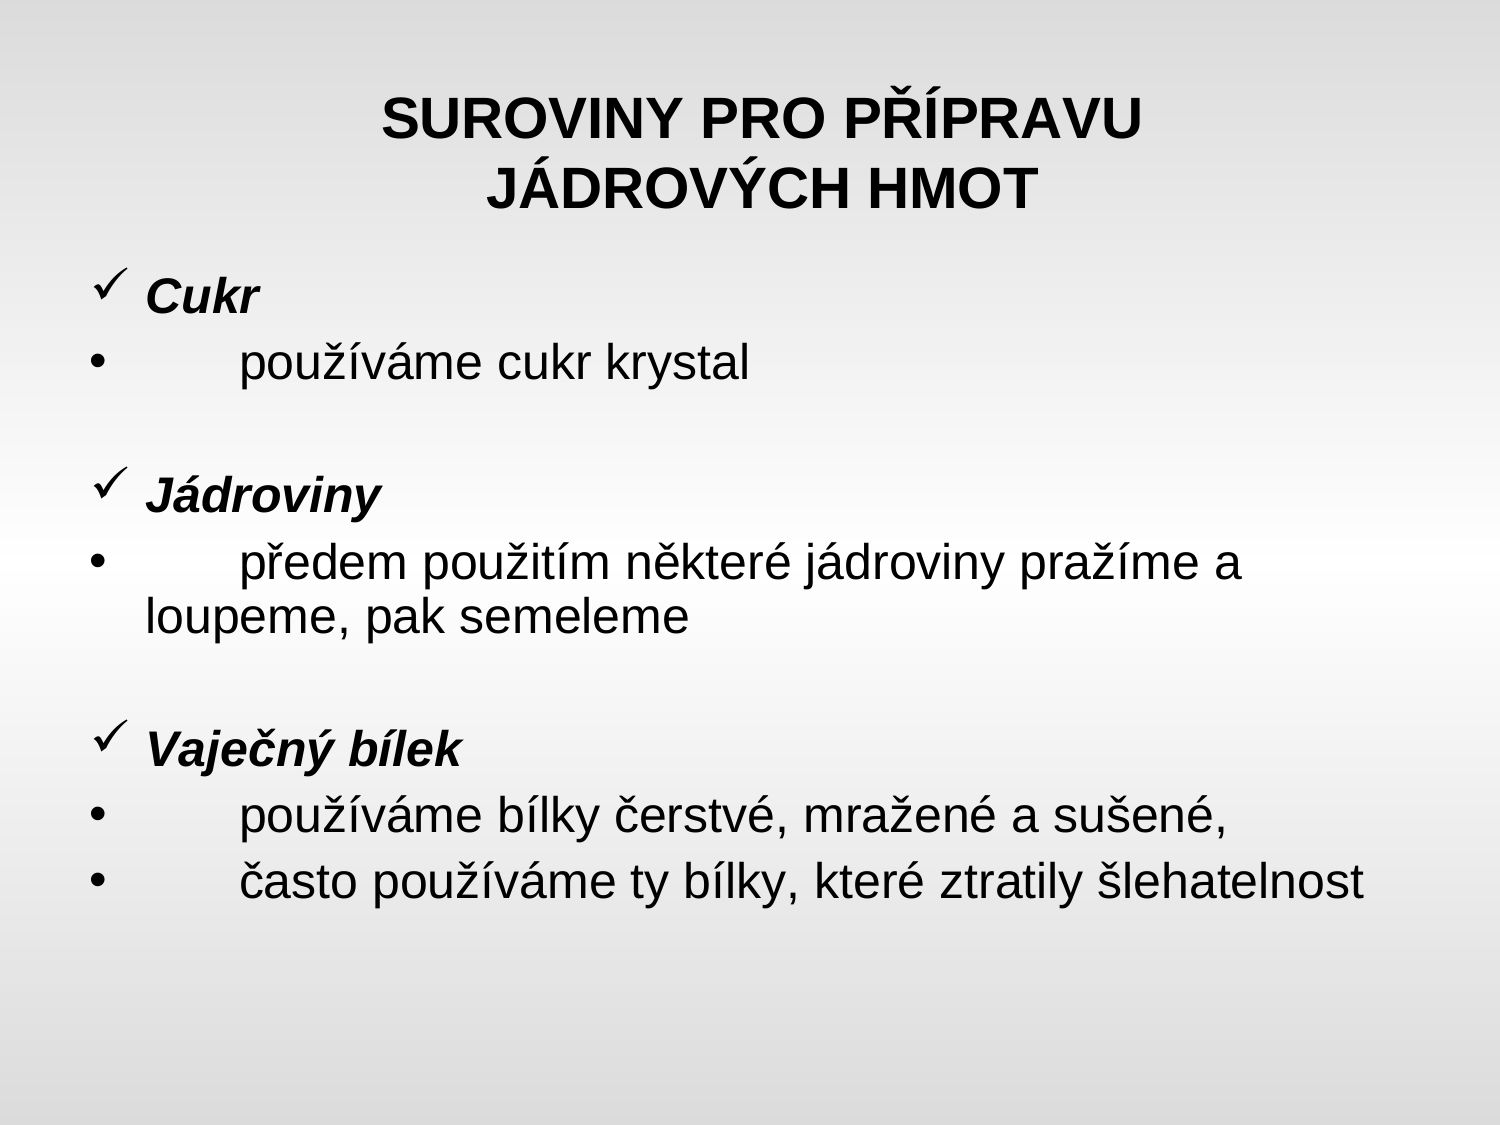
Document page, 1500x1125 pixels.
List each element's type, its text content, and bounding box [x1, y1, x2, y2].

title SUROVINY PRO PŘÍPRAVU JÁDROVÝCH HMOT [112, 62, 1413, 238]
list Cukr používáme cukr krystal Jádroviny předem použitím některé jádroviny pražíme a loupeme, pak semeleme Vaječný bílek používáme bílky čerstvé, mražené a sušené, často používáme ty bílky, které ztratily šlehatelnost [75, 262, 1426, 1006]
